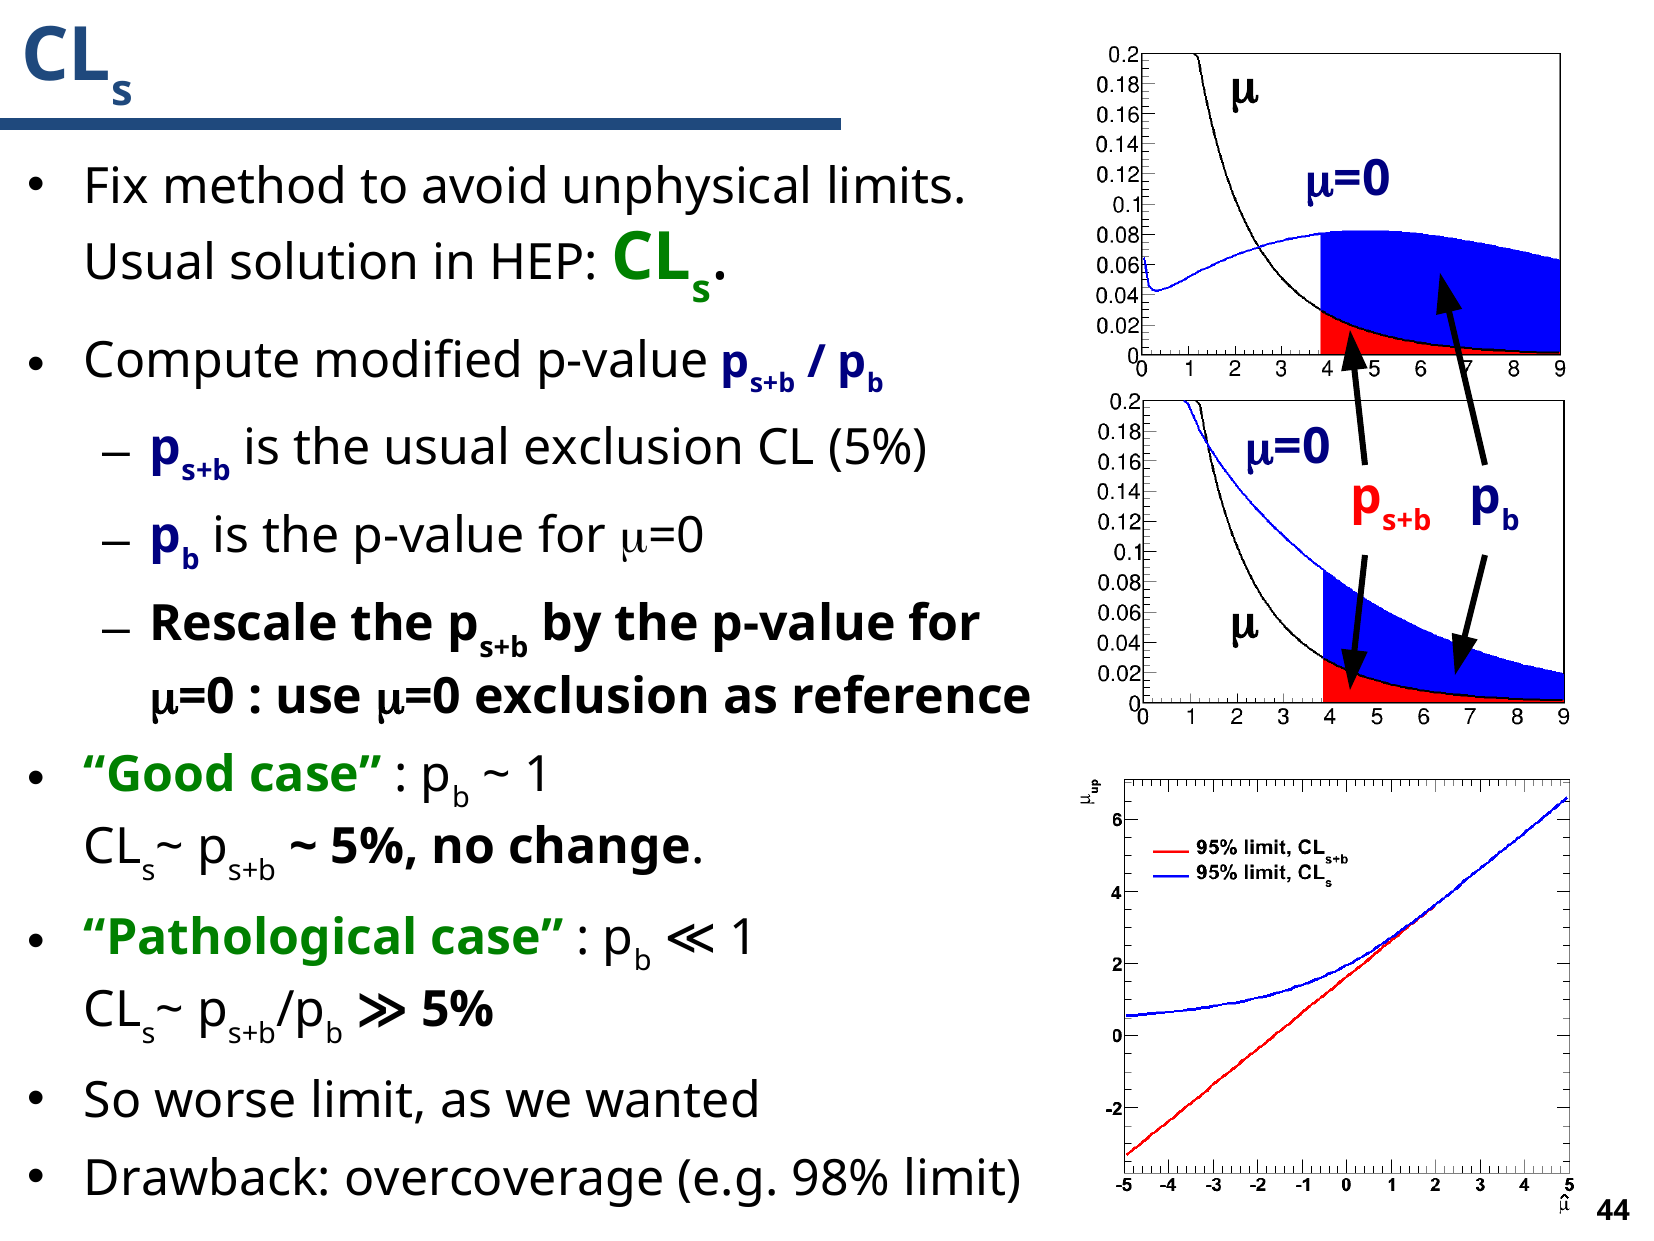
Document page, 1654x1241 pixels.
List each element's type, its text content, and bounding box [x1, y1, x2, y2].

text_box m [1215, 60, 1336, 141]
text_box m [1215, 594, 1336, 676]
text_box pb [1501, 452, 1621, 556]
title CLs [6, 0, 1606, 122]
text_box m=0 [1290, 135, 1411, 228]
picture [1060, 33, 1596, 1227]
list Fix method to avoid unphysical limits. Usual solution in HEP: CLs. Compute modified p-value ps+b / pb ps+b is the usual exclusion CL (5%) pb is the p-value for m=0 Rescale the ps+b by the p-value for m=0 : use m=0 exclusion as reference “Good case” : pb ~ 1 CLs~ ps+b ~ 5%, no change. “Pathological case” : pb ≪ 1 CLs~ ps+b/pb ≫ 5% So worse limit, as we wanted Drawback: overcoverage (e.g. 98% limit) [12, 145, 1082, 1225]
text_box m=0 [1230, 402, 1351, 496]
text_box ps+b [1335, 452, 1501, 556]
